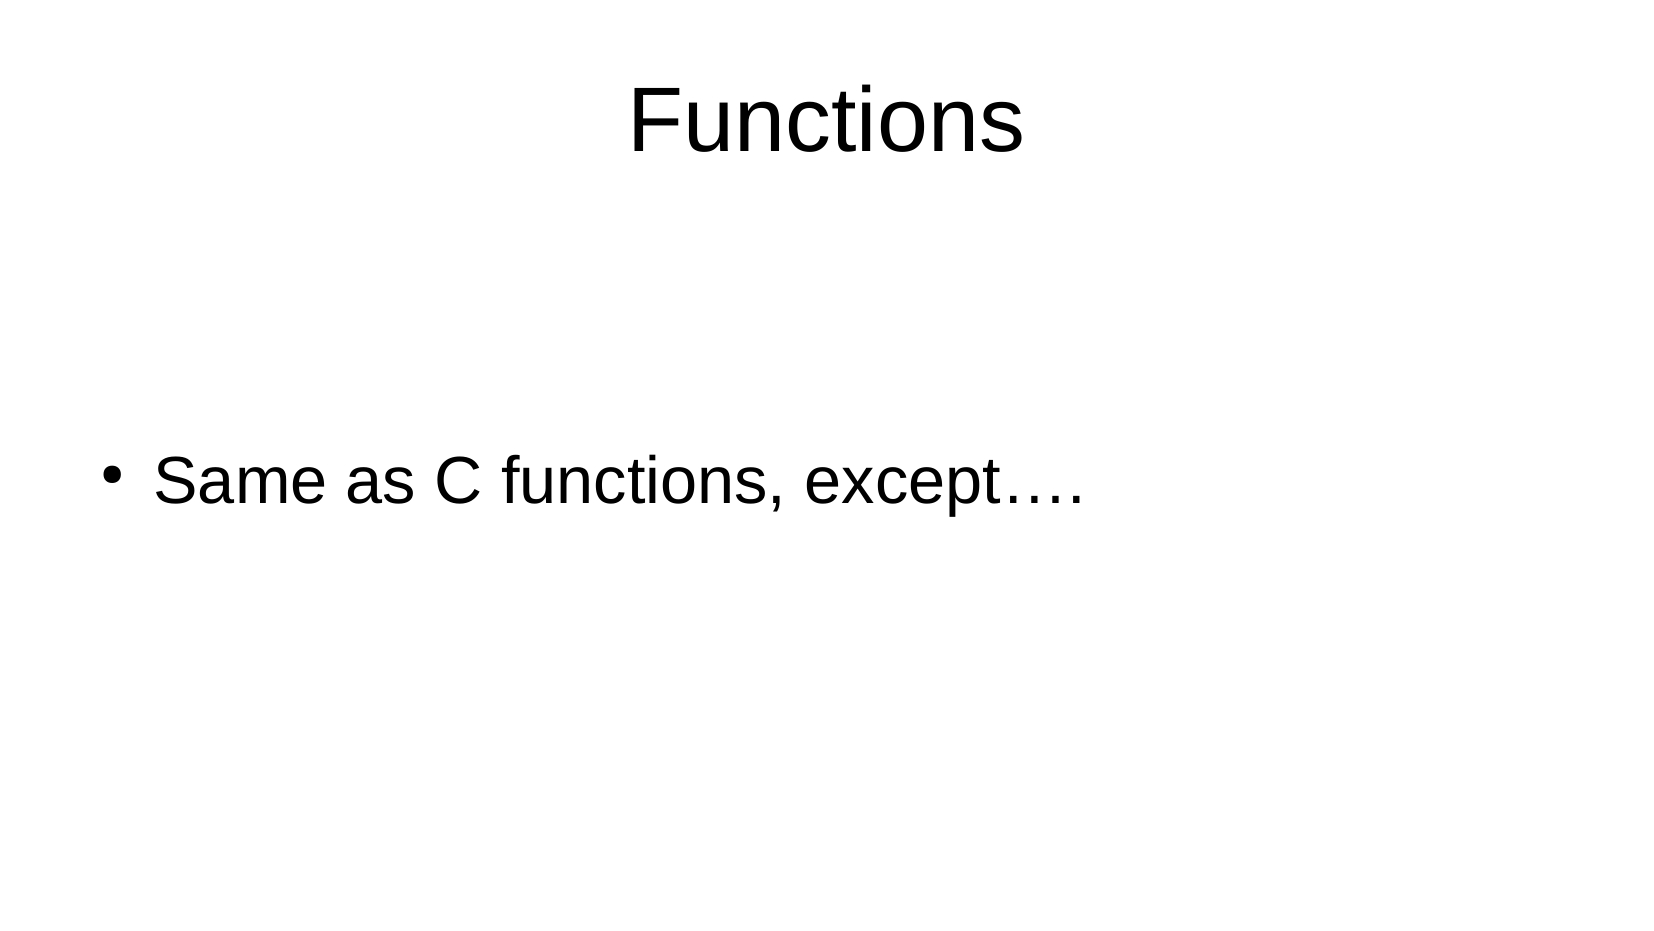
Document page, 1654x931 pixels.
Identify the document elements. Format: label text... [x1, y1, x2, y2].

list Same as C functions, except…. [82, 217, 1571, 757]
title Functions [82, 37, 1571, 193]
